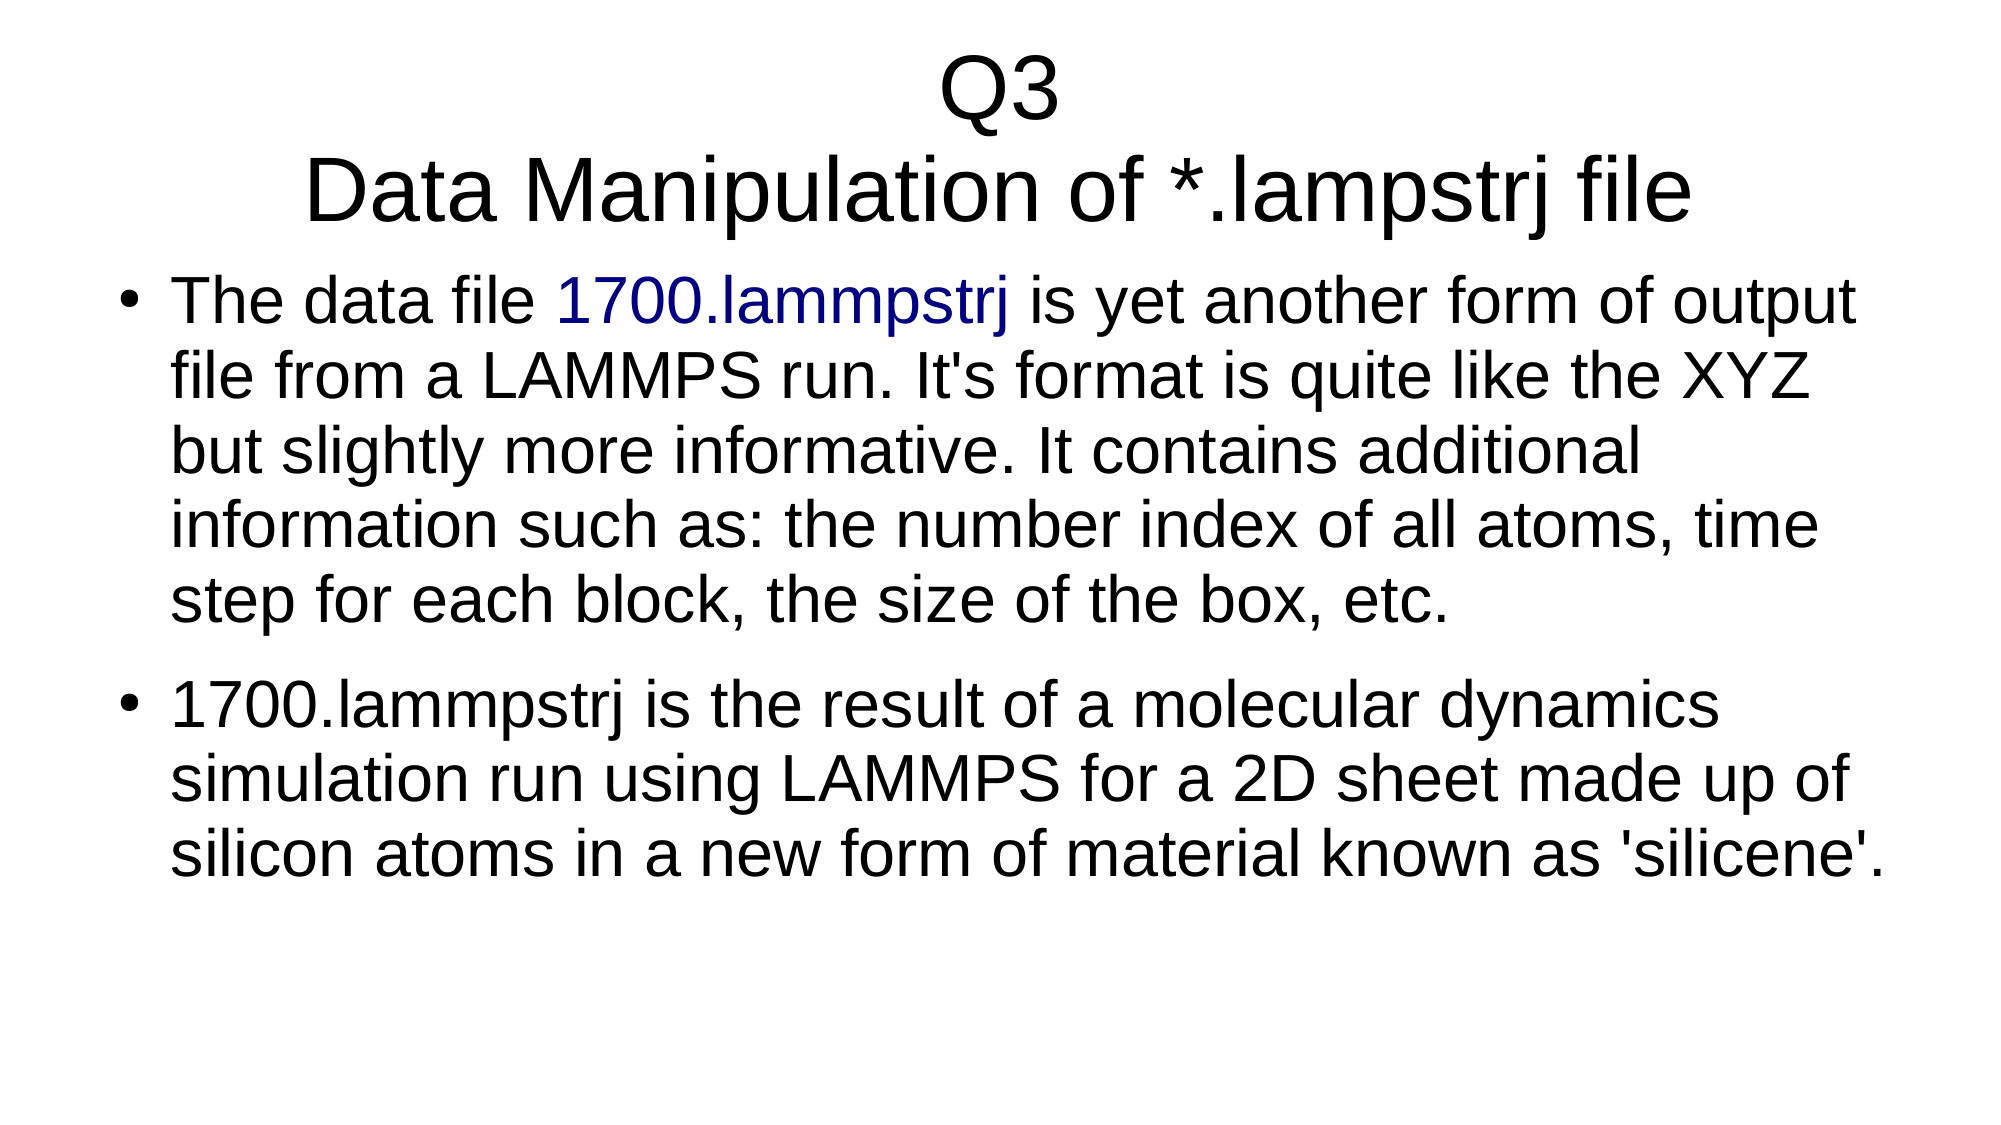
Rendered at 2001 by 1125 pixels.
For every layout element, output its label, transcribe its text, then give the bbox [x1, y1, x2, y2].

title Q3 Data Manipulation of *.lampstrj file [99, 36, 1900, 242]
list The data file 1700.lammpstrj is yet another form of output file from a LAMMPS run. It's format is quite like the XYZ but slightly more informative. It contains additional information such as: the number index of all atoms, time step for each block, the size of the box, etc. 1700.lammpstrj is the result of a molecular dynamics simulation run using LAMMPS for a 2D sheet made up of silicon atoms in a new form of material known as 'silicene'. [99, 263, 1900, 916]
